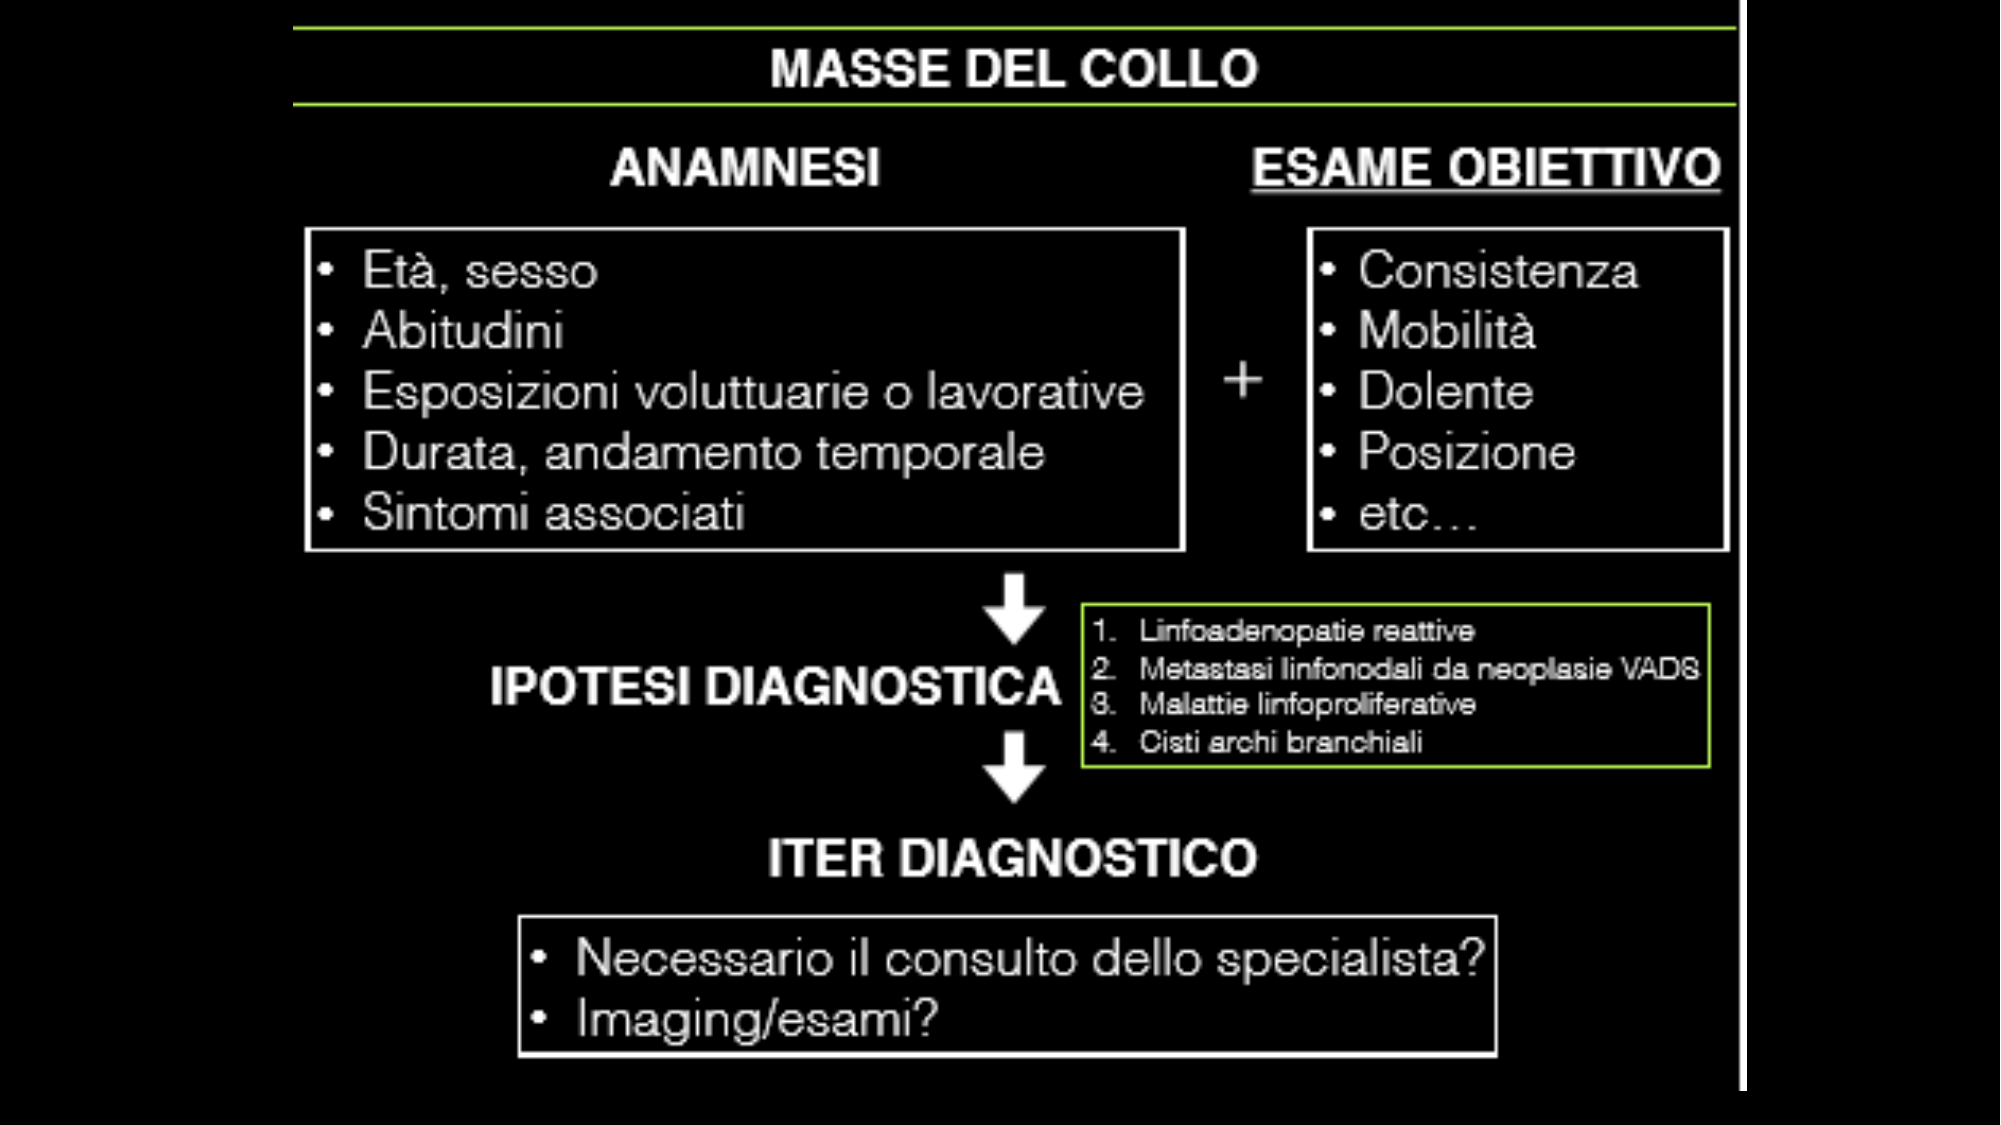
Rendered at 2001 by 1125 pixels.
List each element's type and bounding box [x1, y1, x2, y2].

picture [293, 0, 1747, 1091]
